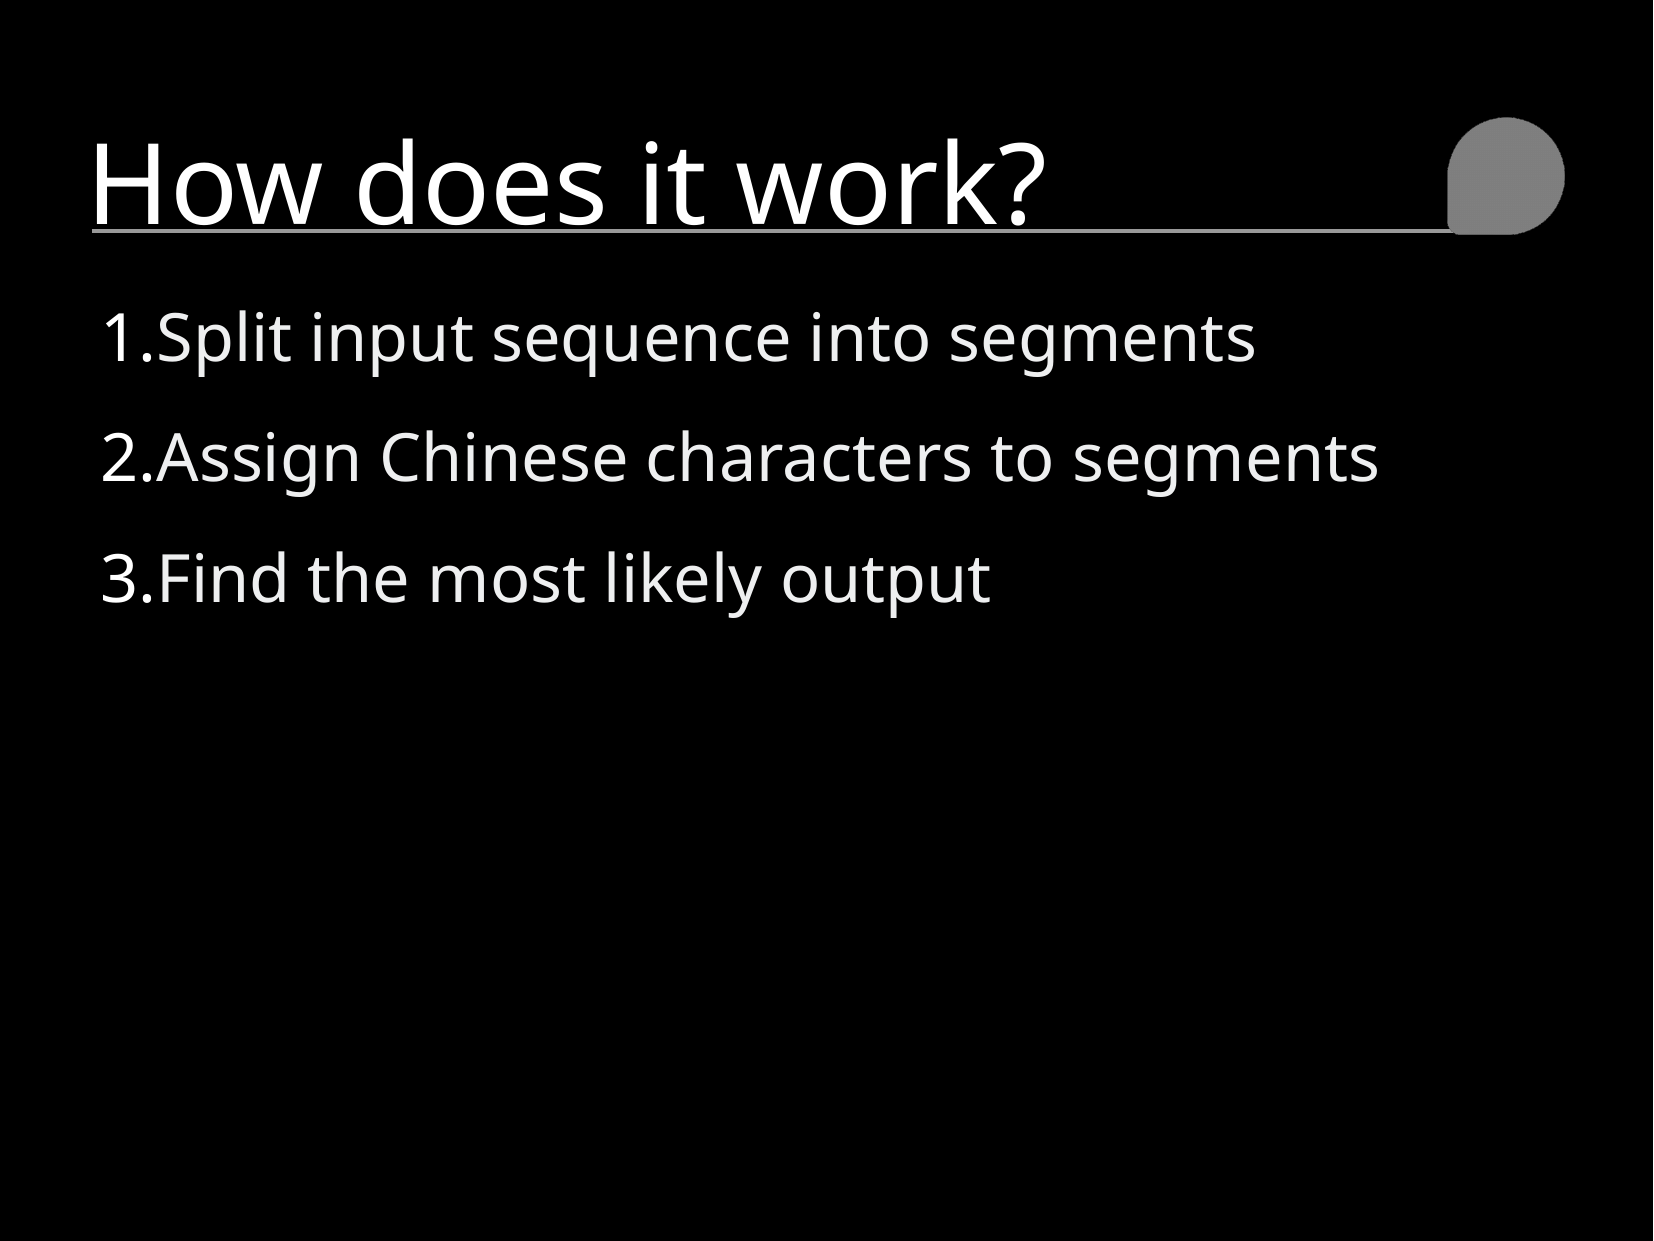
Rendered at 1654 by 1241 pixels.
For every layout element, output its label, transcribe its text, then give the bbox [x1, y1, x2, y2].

list Split input sequence into segments Assign Chinese characters to segments Find the most likely output [82, 290, 1571, 1010]
title How does it work? [86, 112, 1575, 249]
